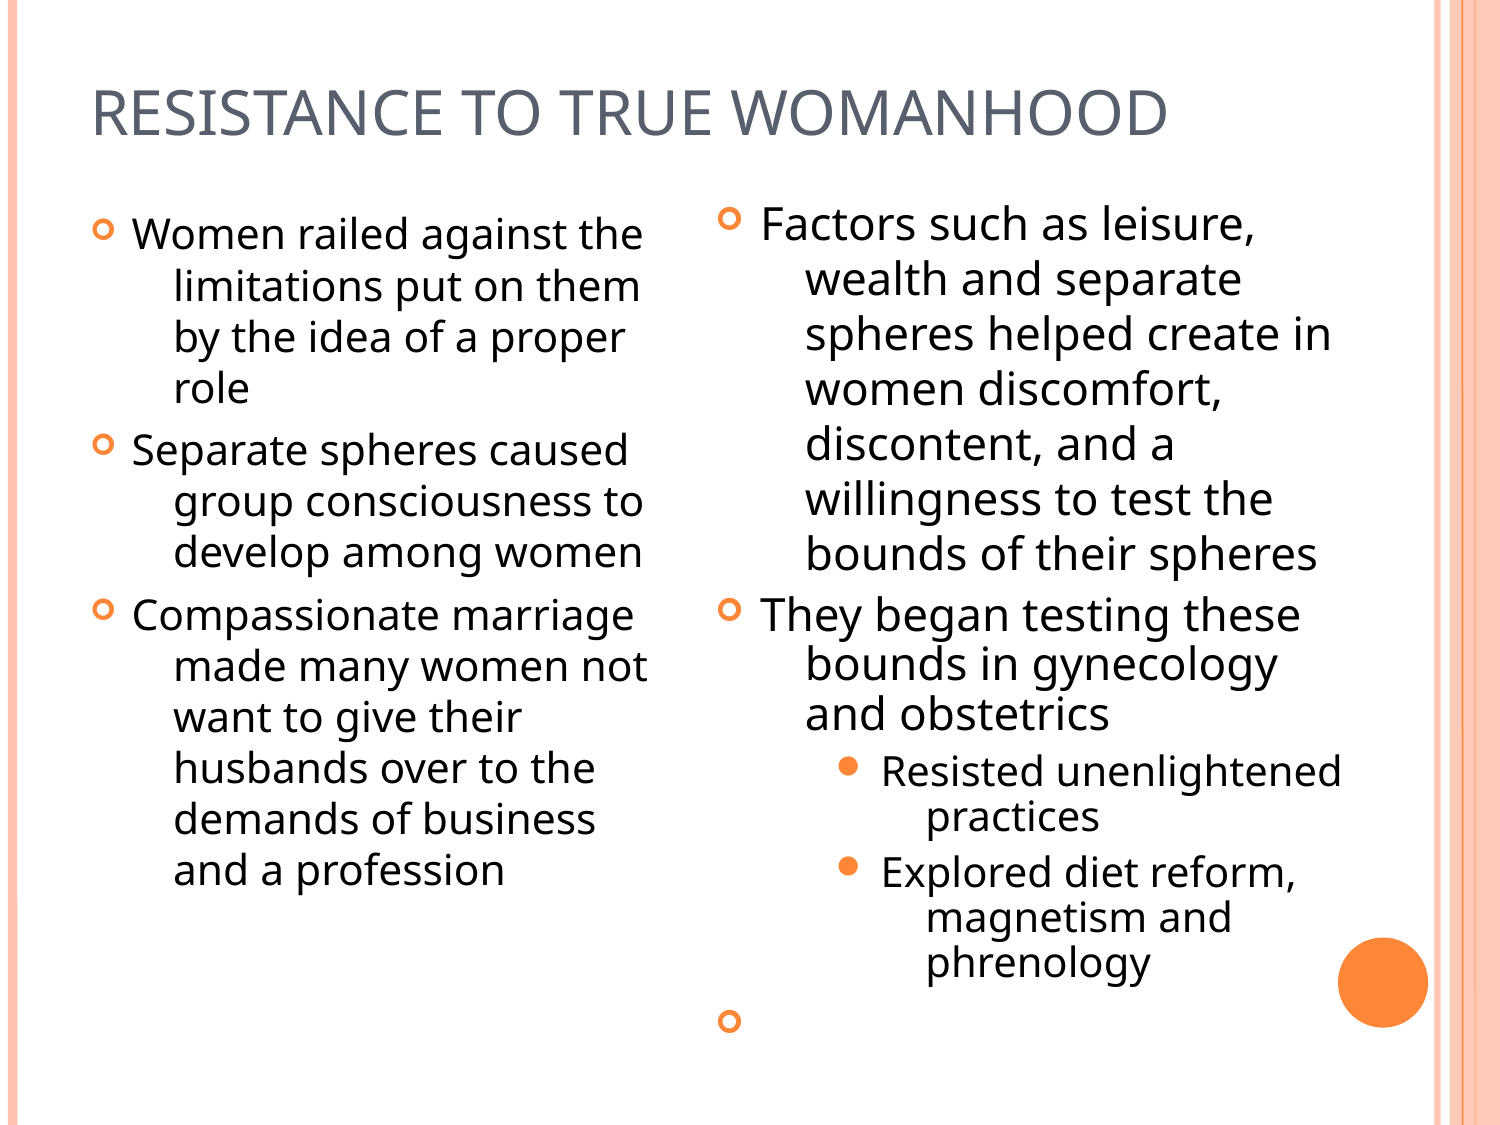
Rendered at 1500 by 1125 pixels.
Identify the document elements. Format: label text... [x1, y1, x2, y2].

title Resistance to True Womanhood [75, 37, 1300, 155]
list Women railed against the limitations put on them by the idea of a proper role Separate spheres caused group consciousness to develop among women Compassionate marriage made many women not want to give their husbands over to the demands of business and a profession [75, 200, 676, 1013]
list Factors such as leisure, wealth and separate spheres helped create in women discomfort, discontent, and a willingness to test the bounds of their spheres They began testing these bounds in gynecology and obstetrics Resisted unenlightened practices Explored diet reform, magnetism and phrenology [700, 187, 1363, 1013]
